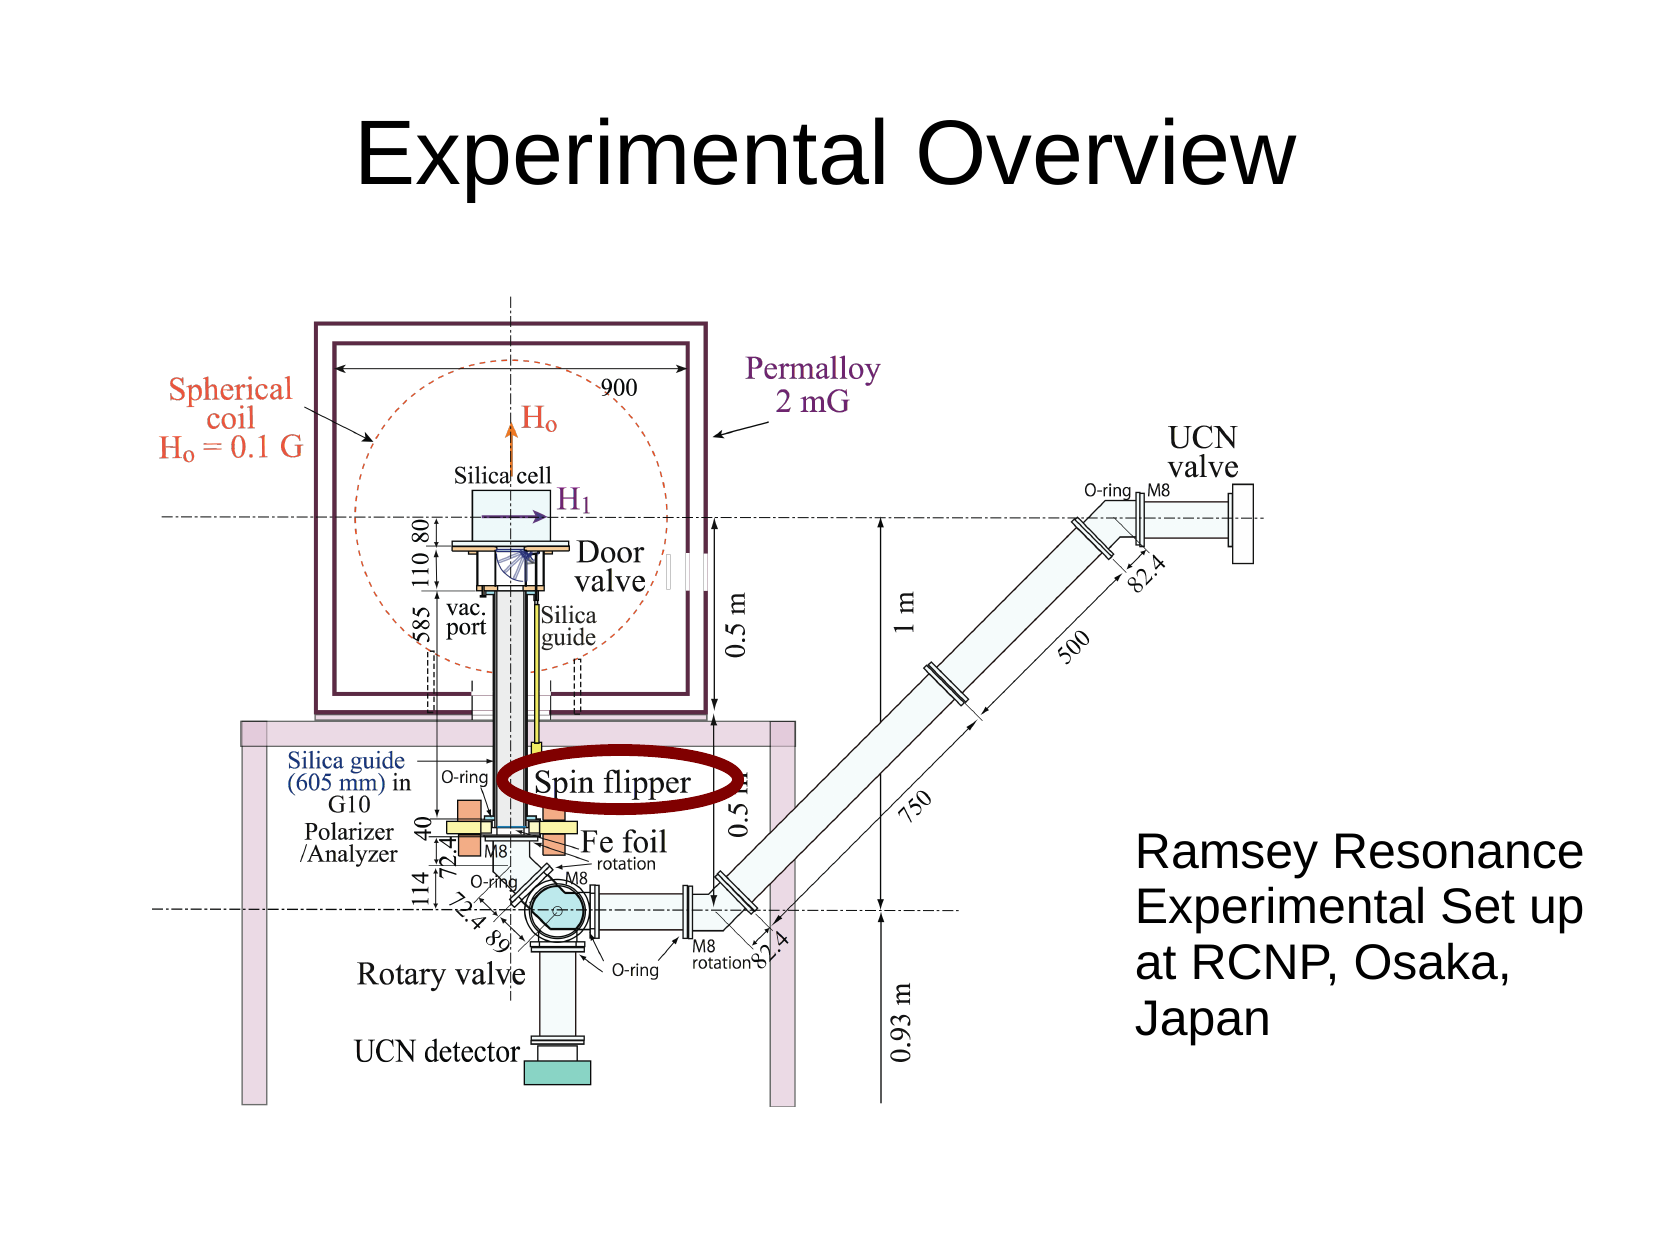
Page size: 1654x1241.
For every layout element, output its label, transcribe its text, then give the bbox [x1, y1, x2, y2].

picture [132, 287, 1291, 1107]
text_box Ramsey Resonance Experimental Set up at RCNP, Osaka, Japan [1120, 815, 1619, 1054]
title Experimental Overview [82, 49, 1571, 257]
